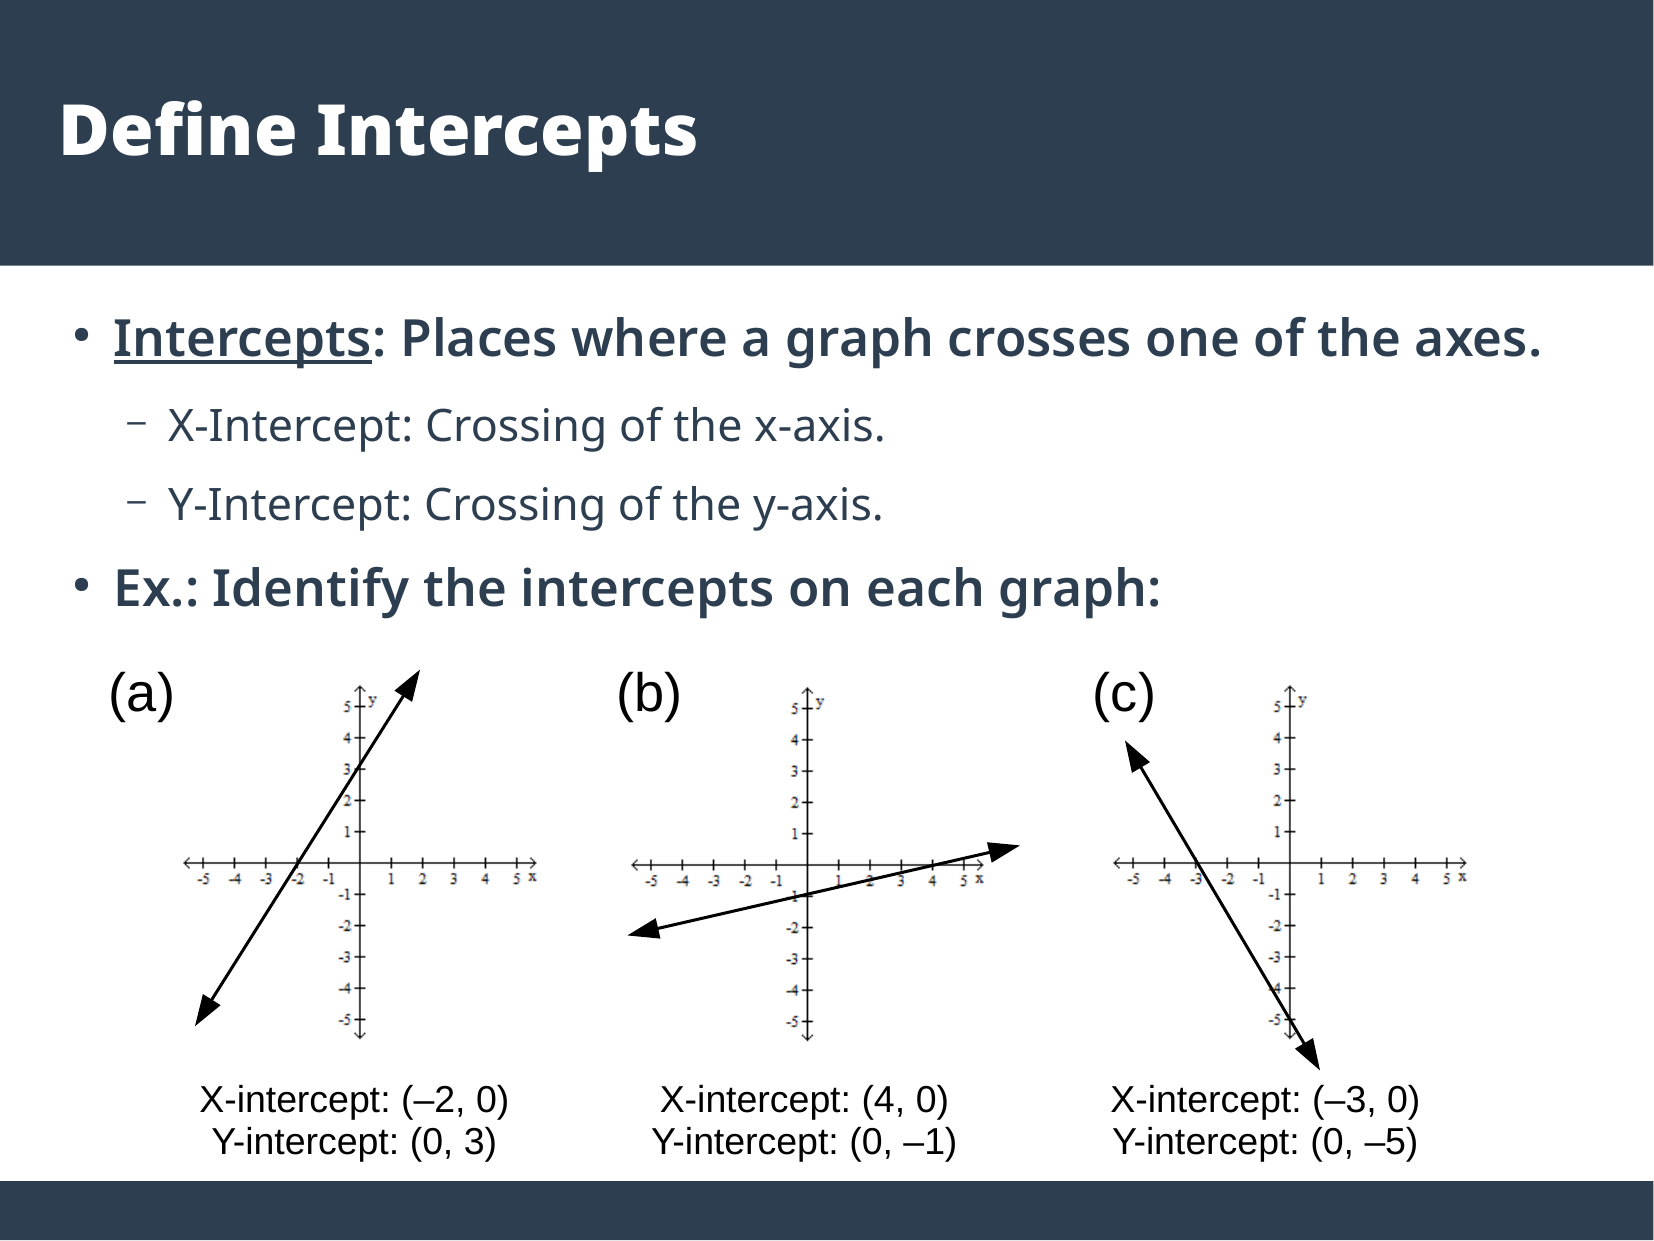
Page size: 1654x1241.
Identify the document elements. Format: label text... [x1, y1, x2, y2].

text_box X-intercept: (–2, 0) Y-intercept: (0, 3) [168, 1070, 541, 1174]
list Intercepts: Places where a graph crosses one of the axes. X-Intercept: Crossing of the x-axis. Y-Intercept: Crossing of the y-axis. Ex.: Identify the intercepts on each graph: [59, 301, 1595, 666]
text_box (a) [94, 655, 200, 731]
text_box (c) [1078, 655, 1184, 731]
picture [627, 683, 990, 935]
text_box X-intercept: (4, 0) Y-intercept: (0, –1) [618, 1070, 991, 1174]
text_box X-intercept: (–3, 0) Y-intercept: (0, –5) [1080, 1070, 1452, 1174]
text_box (b) [601, 655, 707, 731]
picture [1109, 681, 1473, 1044]
title Define Intercepts [59, 49, 1595, 207]
picture [627, 855, 990, 1046]
picture [179, 681, 543, 1044]
